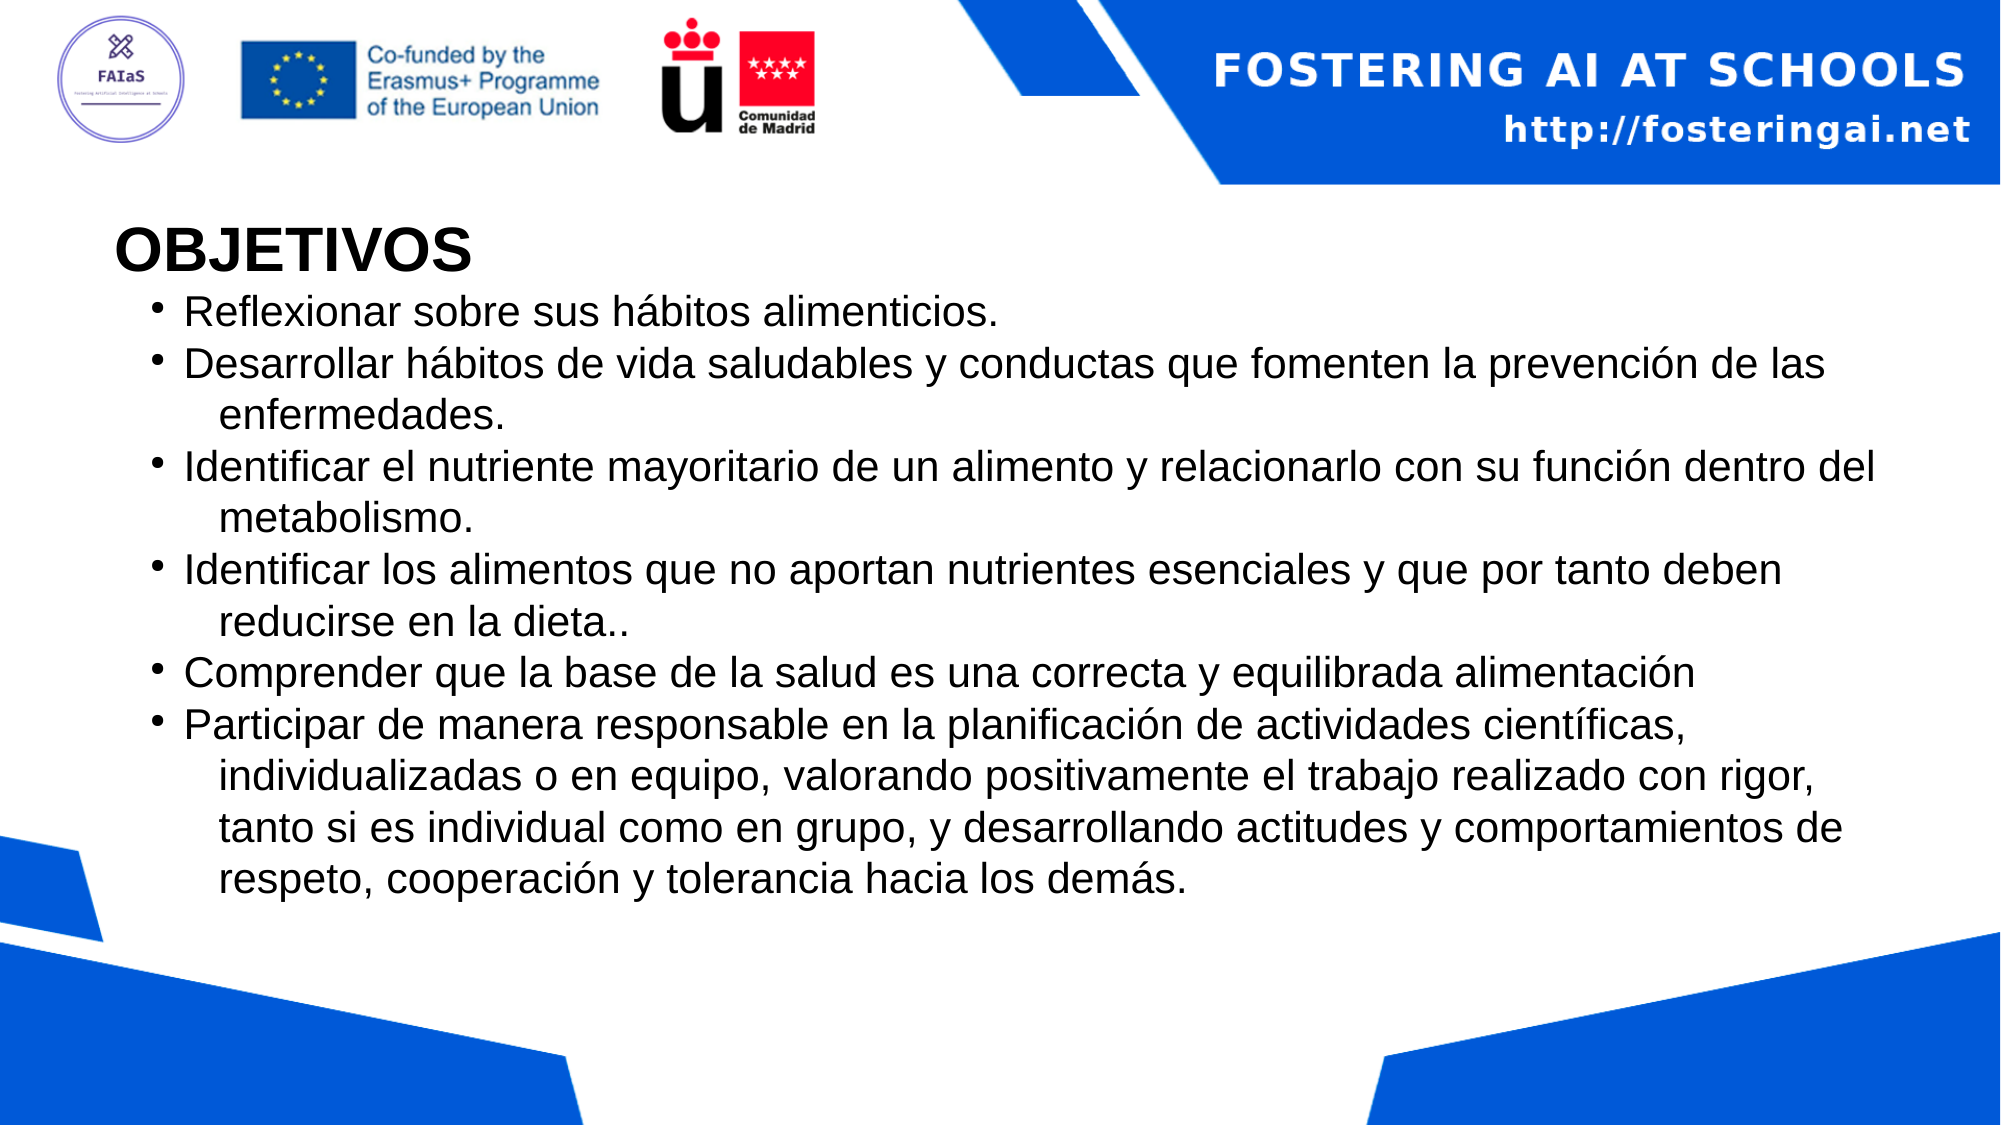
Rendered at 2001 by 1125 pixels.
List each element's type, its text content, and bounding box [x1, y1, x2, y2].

picture [0, 0, 2001, 1125]
subtitle OBJETIVOS Reflexionar sobre sus hábitos alimenticios. Desarrollar hábitos de vida saludables y conductas que fomenten la prevención de las enfermedades. Identificar el nutriente mayoritario de un alimento y relacionarlo con su función dentro del metabolismo. Identificar los alimentos que no aportan nutrientes esenciales y que por tanto deben reducirse en la dieta.. Comprender que la base de la salud es una correcta y equilibrada alimentación Participar de manera responsable en la planificación de actividades científicas, individualizadas o en equipo, valorando positivamente el trabajo realizado con rigor, tanto si es individual como en grupo, y desarrollando actitudes y comportamientos de respeto, cooperación y tolerancia hacia los demás. [99, 200, 1900, 916]
